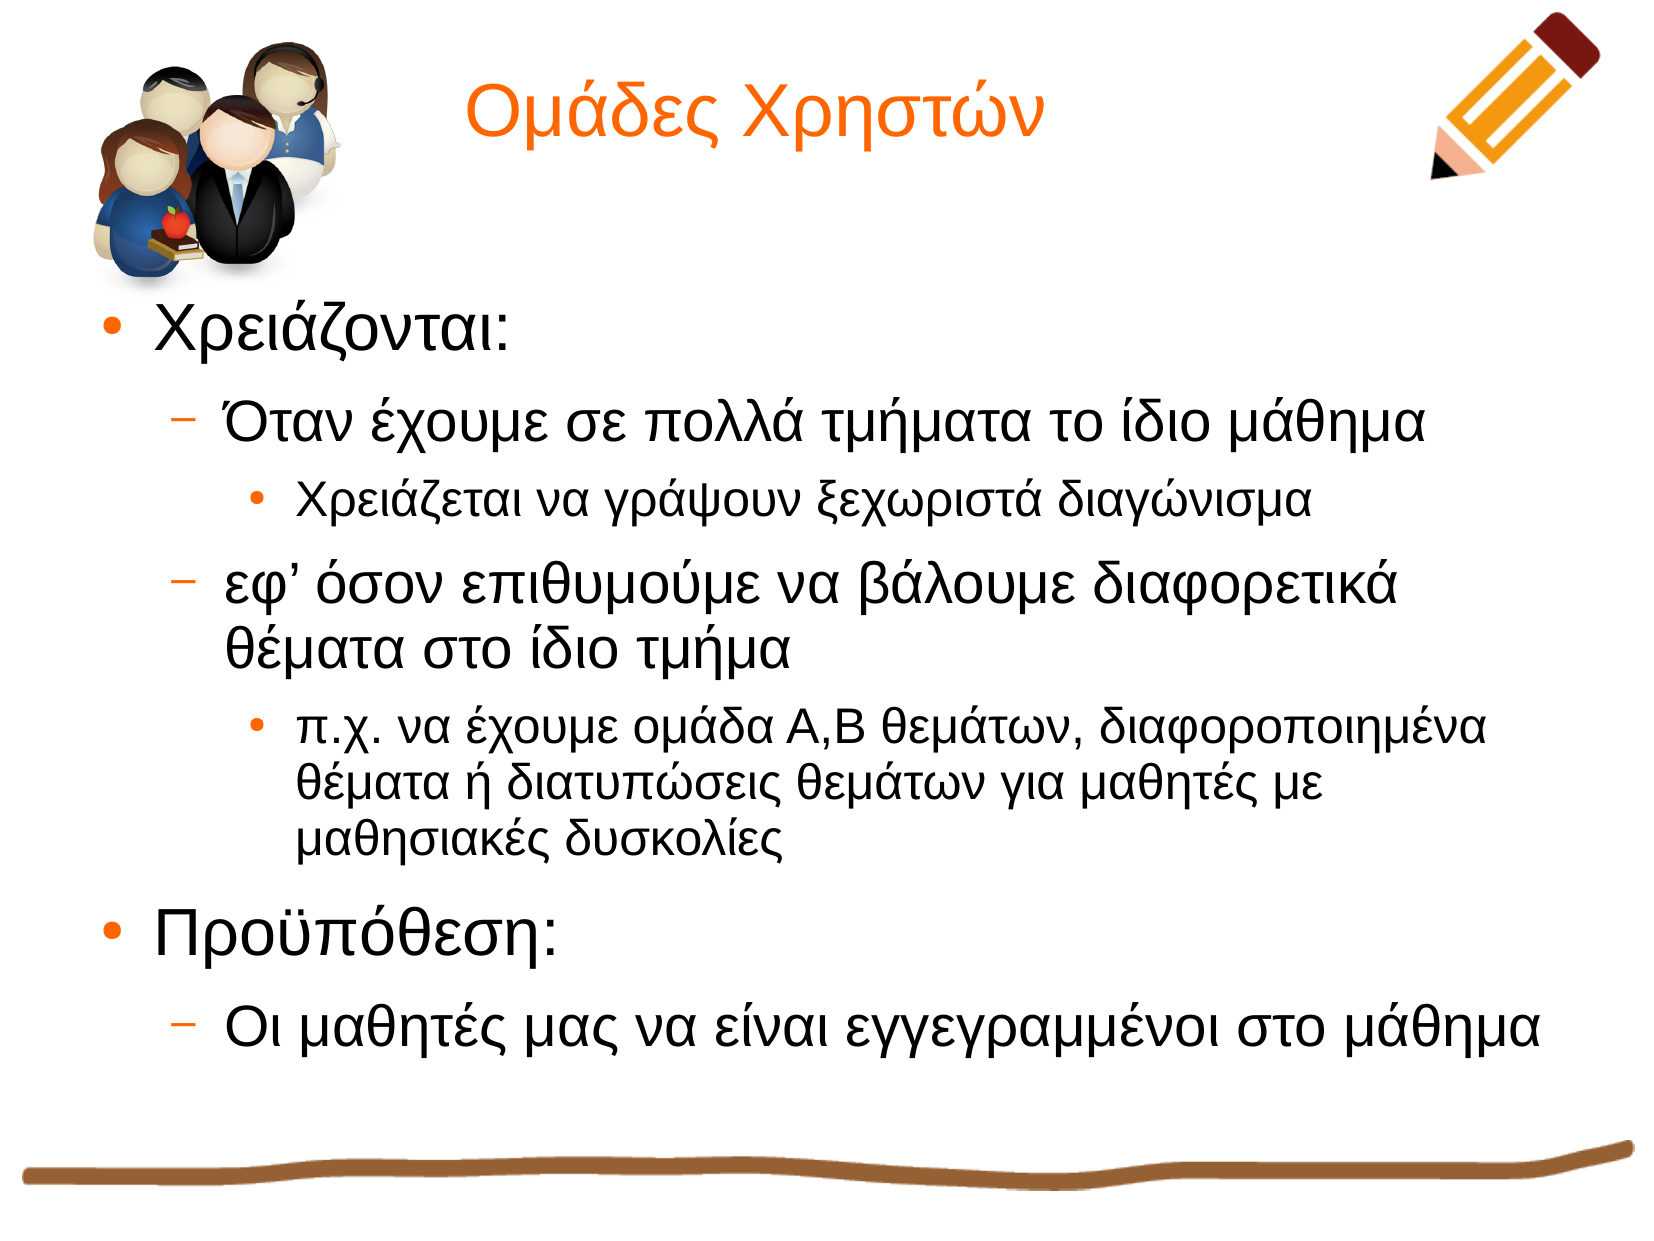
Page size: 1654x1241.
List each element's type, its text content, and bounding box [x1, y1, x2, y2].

title Ομάδες Χρηστών [361, 49, 1430, 172]
title Ομάδες Χρηστών [82, 49, 214, 104]
picture [22, 1140, 1635, 1191]
picture [74, 29, 361, 301]
list Χρειάζονται: Όταν έχουμε σε πολλά τμήματα το ίδιο μάθημα Χρειάζεται να γράψουν ξεχωριστά διαγώνισμα εφ’ όσον επιθυμούμε να βάλουμε διαφορετικά θέματα στο ίδιο τμήμα π.χ. να έχουμε ομάδα Α,Β θεμάτων, διαφοροποιημένα θέματα ή διατυπώσεις θεμάτων για μαθητές με μαθησιακές δυσκολίες Προϋπόθεση: Οι μαθητές μας να είναι εγγεγραμμένοι στο μάθημα [82, 290, 1571, 1122]
picture [1430, 12, 1601, 181]
